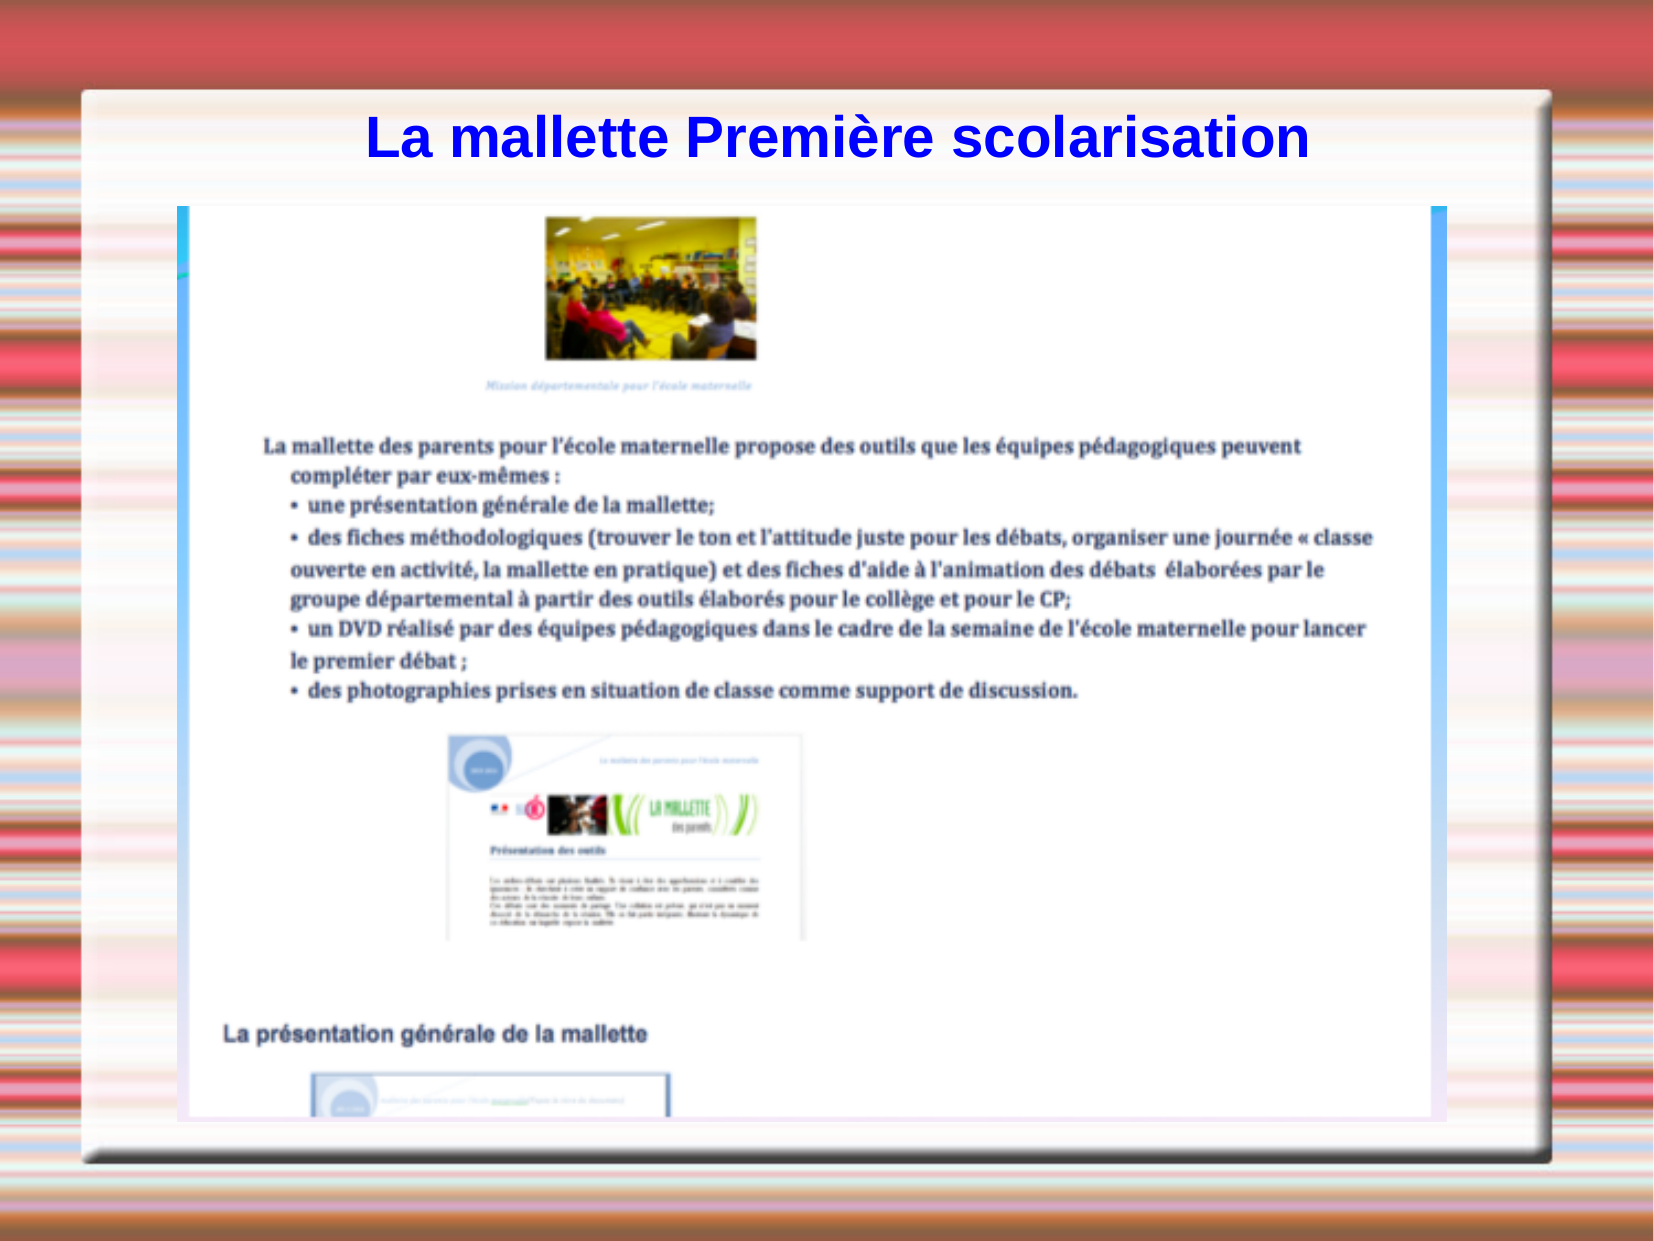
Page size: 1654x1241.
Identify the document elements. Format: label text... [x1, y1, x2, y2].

list La mallette Première scolarisation [88, 104, 1506, 1211]
picture [0, 0, 1654, 1241]
